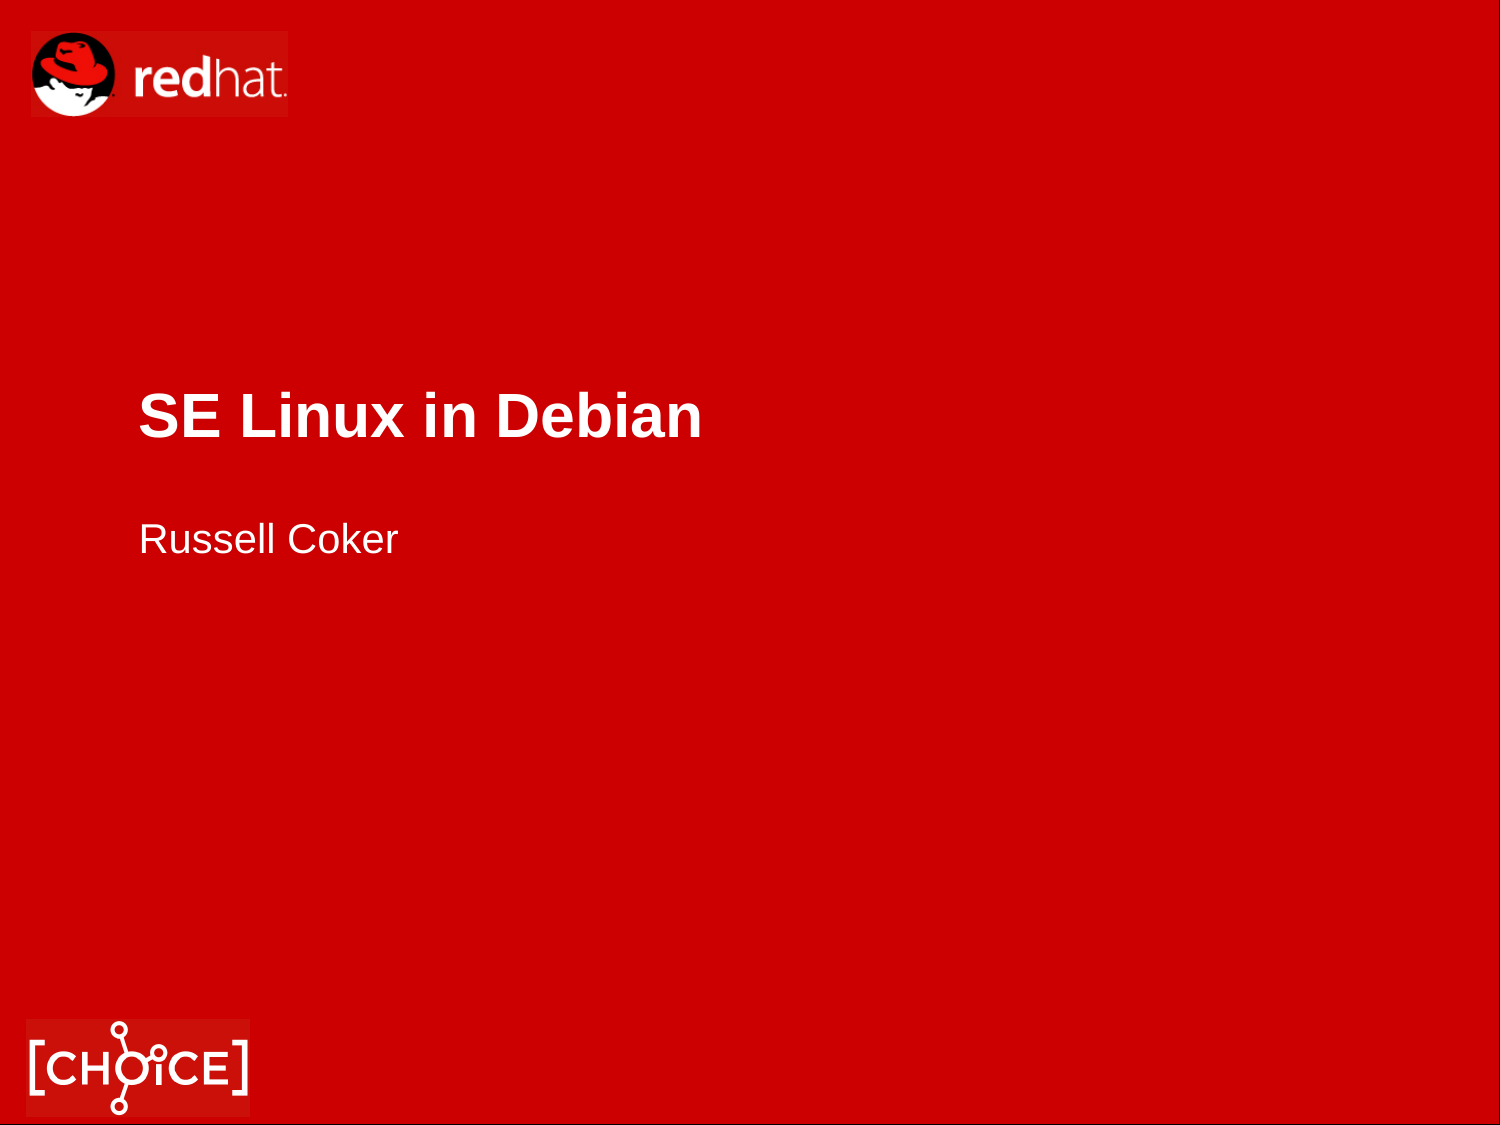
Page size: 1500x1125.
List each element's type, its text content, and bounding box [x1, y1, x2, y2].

picture [31, 31, 288, 117]
picture [26, 1019, 250, 1117]
text_box SE Linux in Debian Russell Coker [138, 384, 1009, 644]
